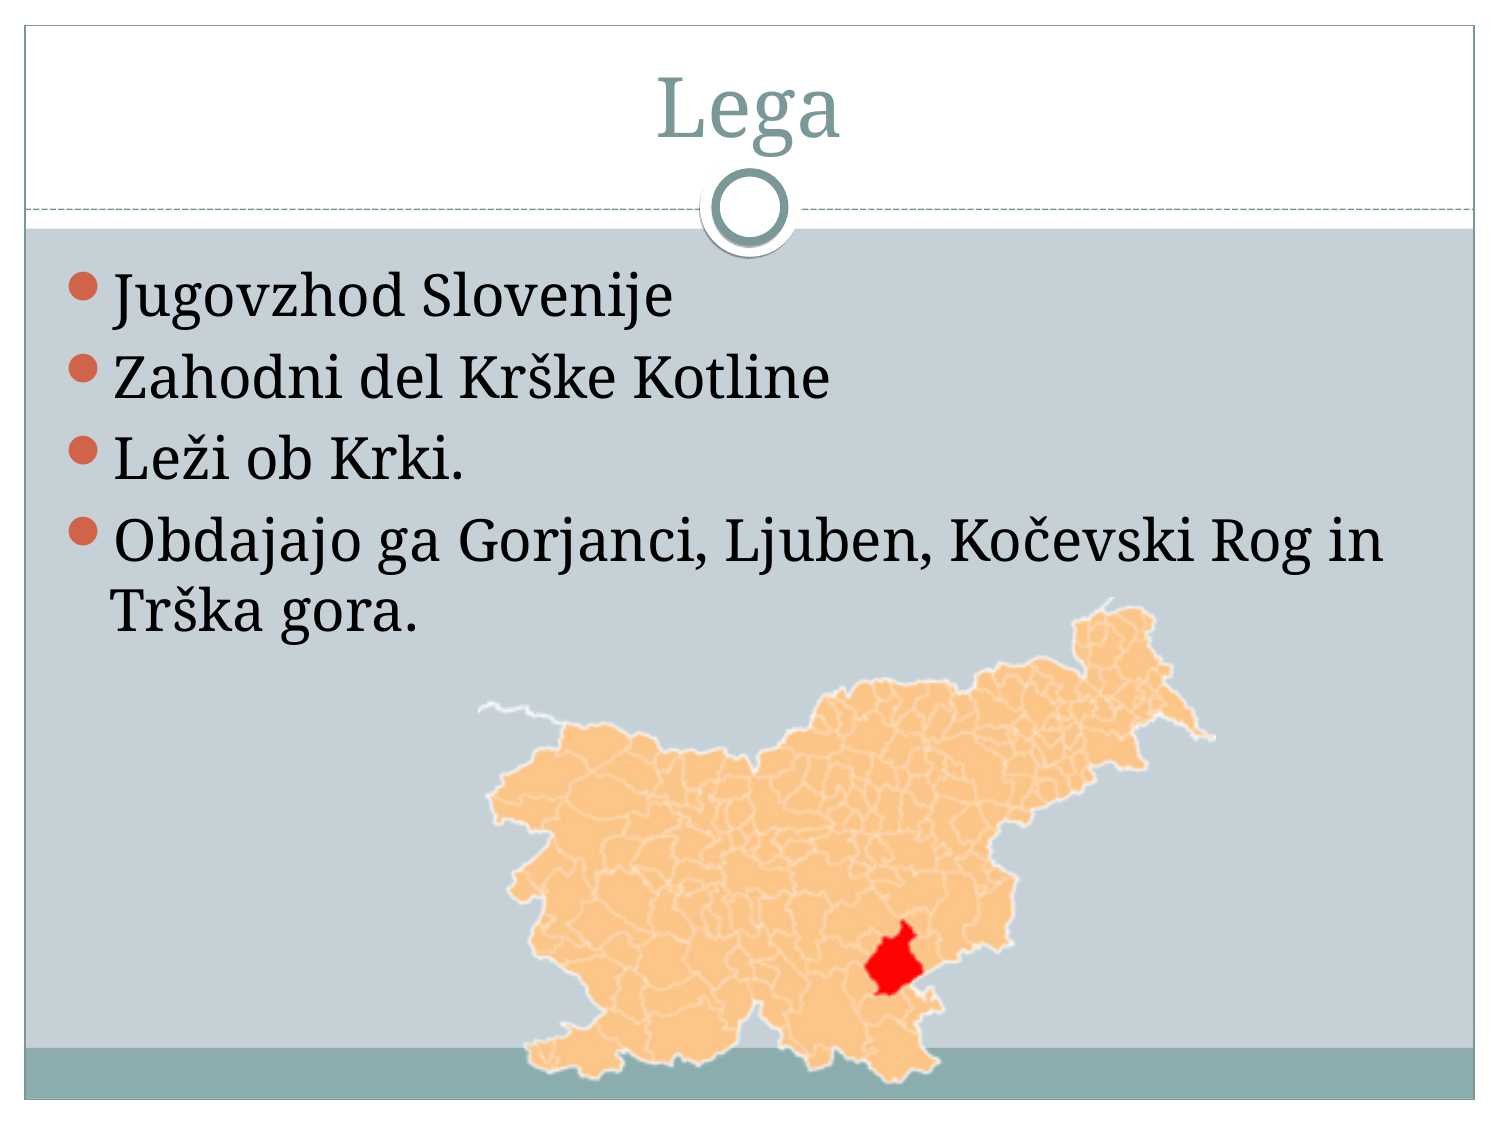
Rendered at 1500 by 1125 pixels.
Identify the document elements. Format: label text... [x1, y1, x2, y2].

title Lega [49, 37, 1450, 162]
picture [478, 597, 1216, 1092]
list Jugovzhod Slovenije Zahodni del Krške Kotline Leži ob Krki. Obdajajo ga Gorjanci, Ljuben, Kočevski Rog in Trška gora. [49, 250, 1445, 1001]
